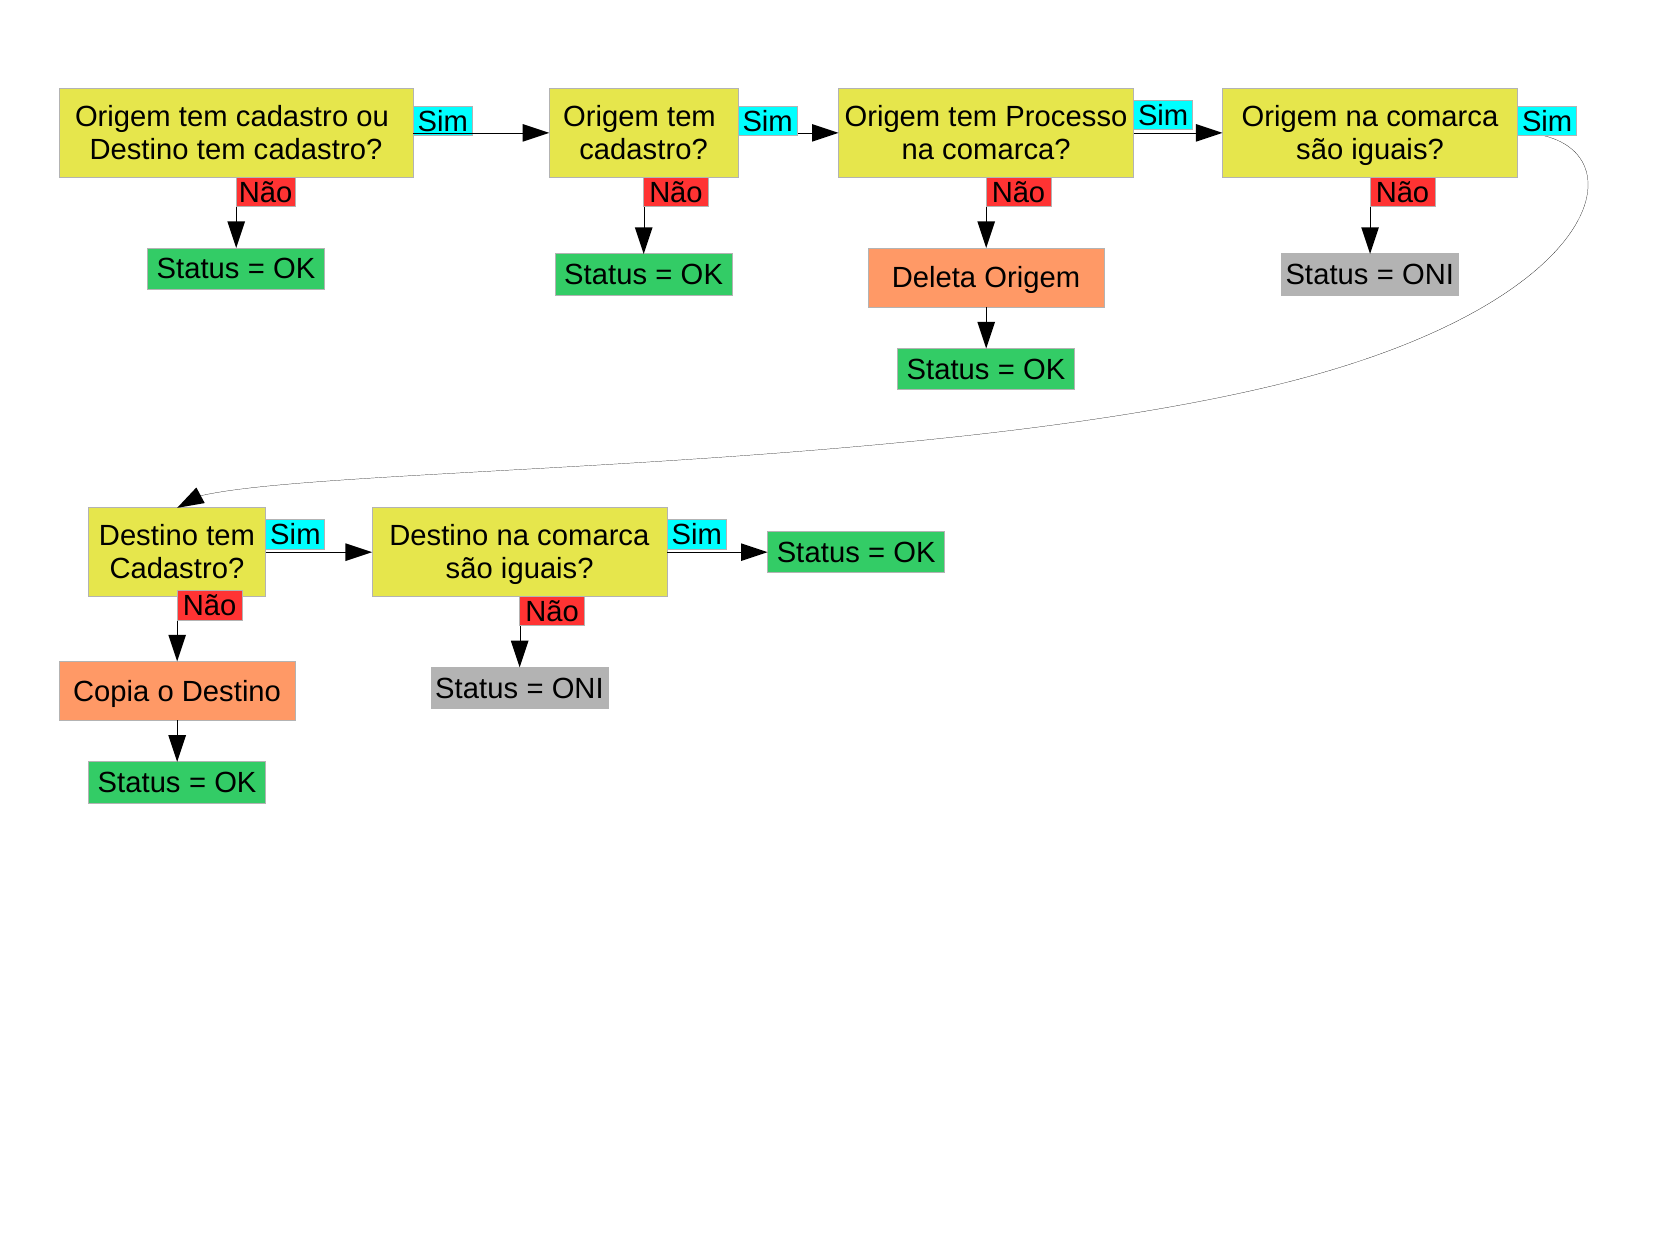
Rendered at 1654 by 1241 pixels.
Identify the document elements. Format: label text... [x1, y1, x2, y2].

text_box Não [519, 596, 585, 626]
text_box Não [986, 177, 1052, 207]
text_box Status = OK [147, 248, 325, 290]
text_box Não [643, 177, 709, 207]
text_box Não [1370, 177, 1436, 207]
text_box Não [177, 590, 243, 621]
text_box Sim [667, 519, 727, 550]
text_box Destino na comarca são iguais? [372, 507, 668, 597]
text_box Status = ONI [431, 667, 609, 709]
text_box Origem tem Processo na comarca? [838, 88, 1134, 178]
text_box Status = OK [897, 348, 1075, 390]
text_box Sim [1133, 100, 1193, 130]
text_box Sim [738, 106, 798, 136]
text_box Sim [413, 106, 473, 133]
text_box Status = OK [88, 761, 266, 804]
text_box Deleta Origem [868, 248, 1105, 308]
text_box Sim [1517, 106, 1577, 136]
text_box Origem tem cadastro? [549, 88, 739, 178]
text_box Sim [265, 519, 325, 550]
text_box Status = OK [767, 531, 945, 573]
text_box Destino tem Cadastro? [88, 507, 266, 597]
text_box Status = OK [555, 253, 733, 296]
text_box Status = ONI [1281, 253, 1459, 296]
text_box Copia o Destino [59, 661, 296, 721]
text_box Origem tem cadastro ou Destino tem cadastro? [59, 88, 414, 178]
text_box Não [236, 177, 296, 207]
text_box Origem na comarca são iguais? [1222, 88, 1518, 178]
